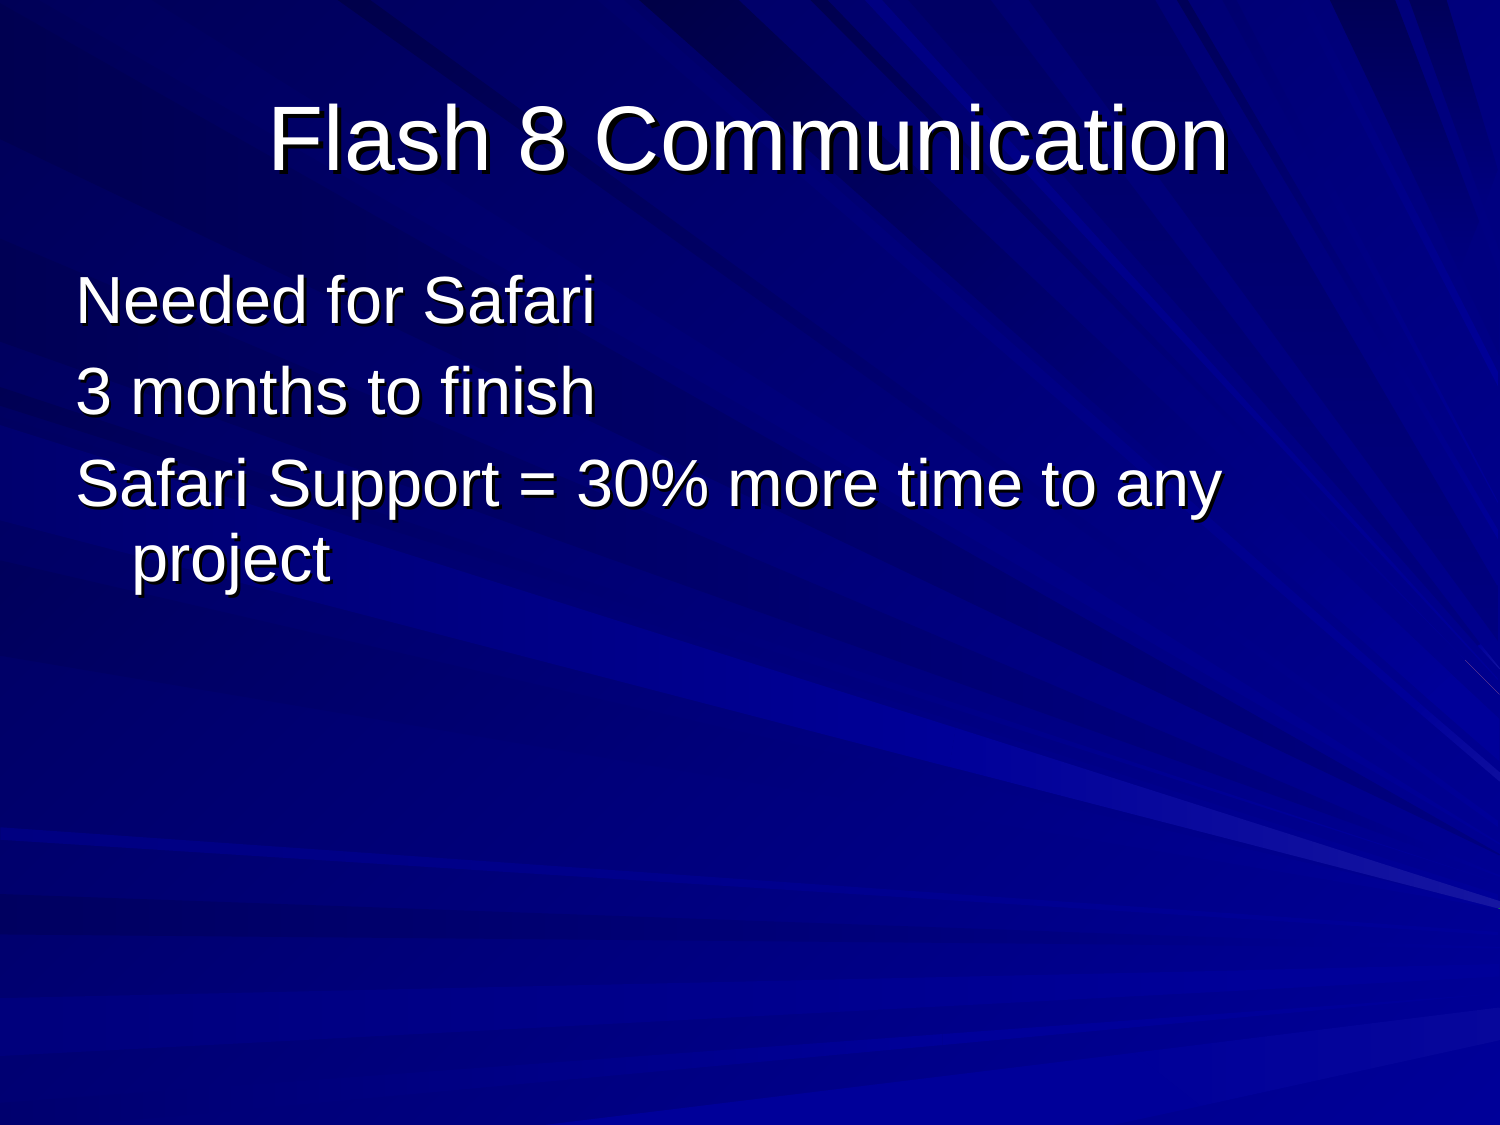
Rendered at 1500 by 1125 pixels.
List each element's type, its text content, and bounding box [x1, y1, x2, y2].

title Flash 8 Communication [75, 44, 1425, 233]
list Needed for Safari 3 months to finish Safari Support = 30% more time to any project [75, 263, 1425, 1006]
